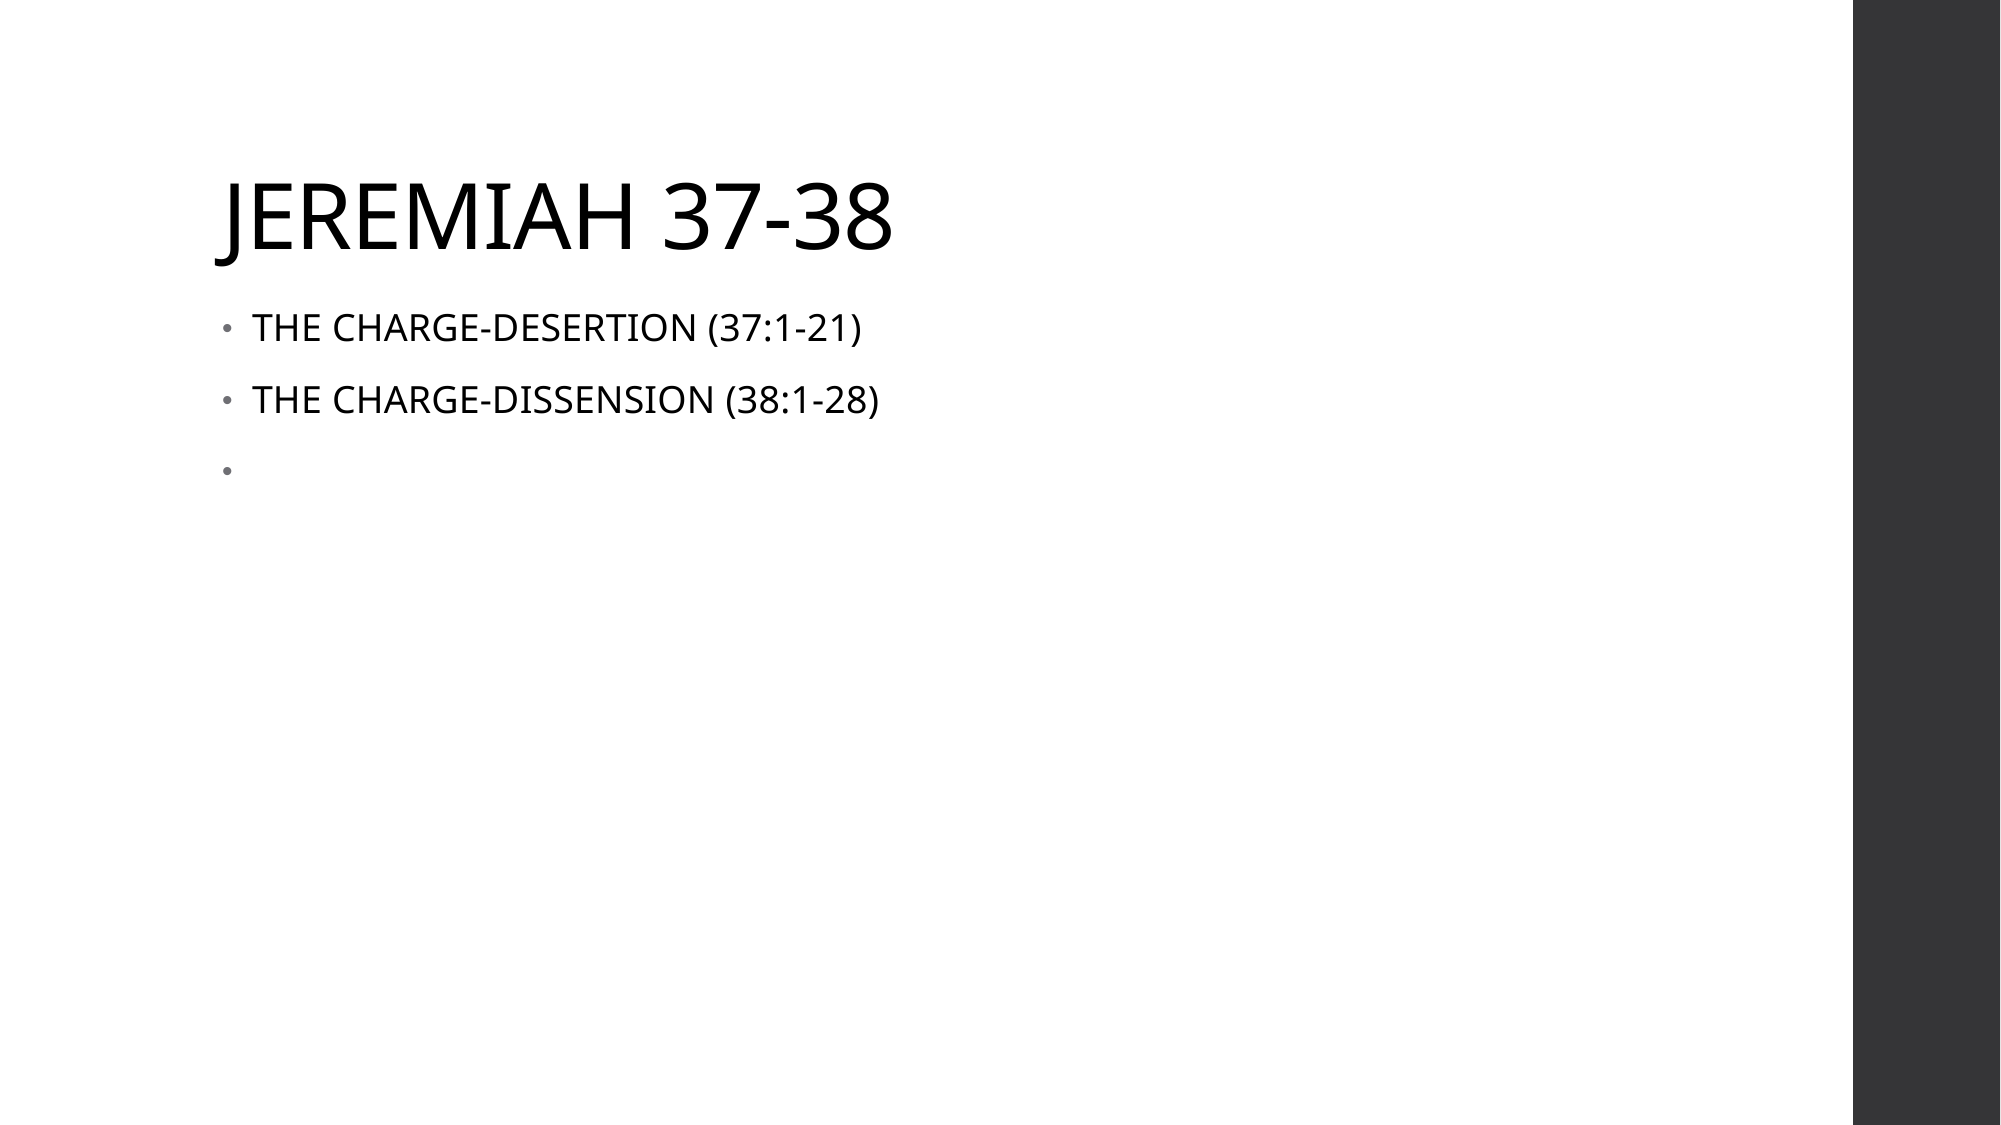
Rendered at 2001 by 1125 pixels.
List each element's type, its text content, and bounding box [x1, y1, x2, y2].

title JEREMIAH 37-38 [206, 60, 1797, 278]
list THE CHARGE-DESERTION (37:1-21) THE CHARGE-DISSENSION (38:1-28) [206, 299, 1617, 1014]
